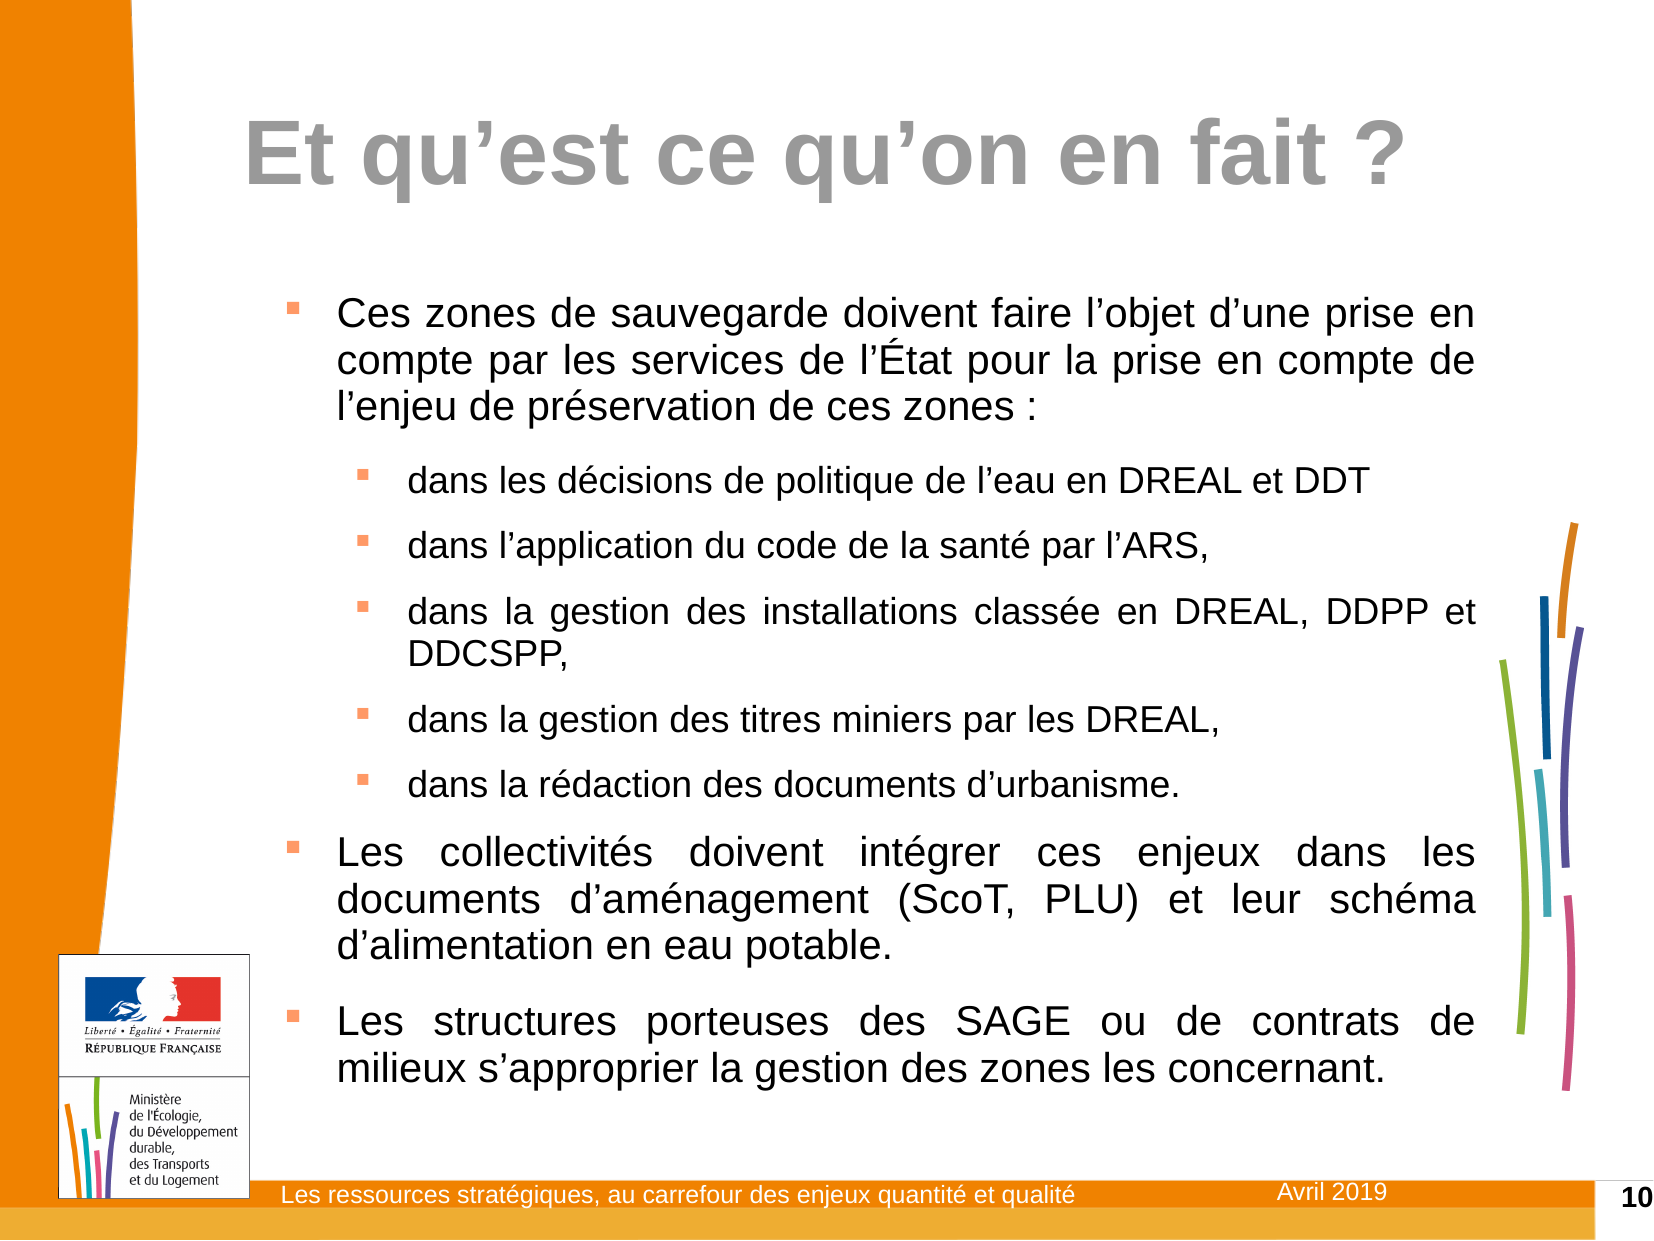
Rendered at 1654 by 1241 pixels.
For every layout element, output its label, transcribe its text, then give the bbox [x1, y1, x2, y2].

list Ces zones de sauvegarde doivent faire l’objet d’une prise en compte par les services de l’État pour la prise en compte de l’enjeu de préservation de ces zones : dans les décisions de politique de l’eau en DREAL et DDT dans l’application du code de la santé par l’ARS, dans la gestion des installations classée en DREAL, DDPP et DDCSPP, dans la gestion des titres miniers par les DREAL, dans la rédaction des documents d’urbanisme. Les collectivités doivent intégrer ces enjeux dans les documents d’aménagement (ScoT, PLU) et leur schéma d’alimentation en eau potable. Les structures porteuses des SAGE ou de contrats de milieux s’approprier la gestion des zones les concernant. [265, 290, 1477, 1092]
title Et qu’est ce qu’on en fait ? [82, 49, 1571, 257]
picture [0, 0, 1654, 1240]
